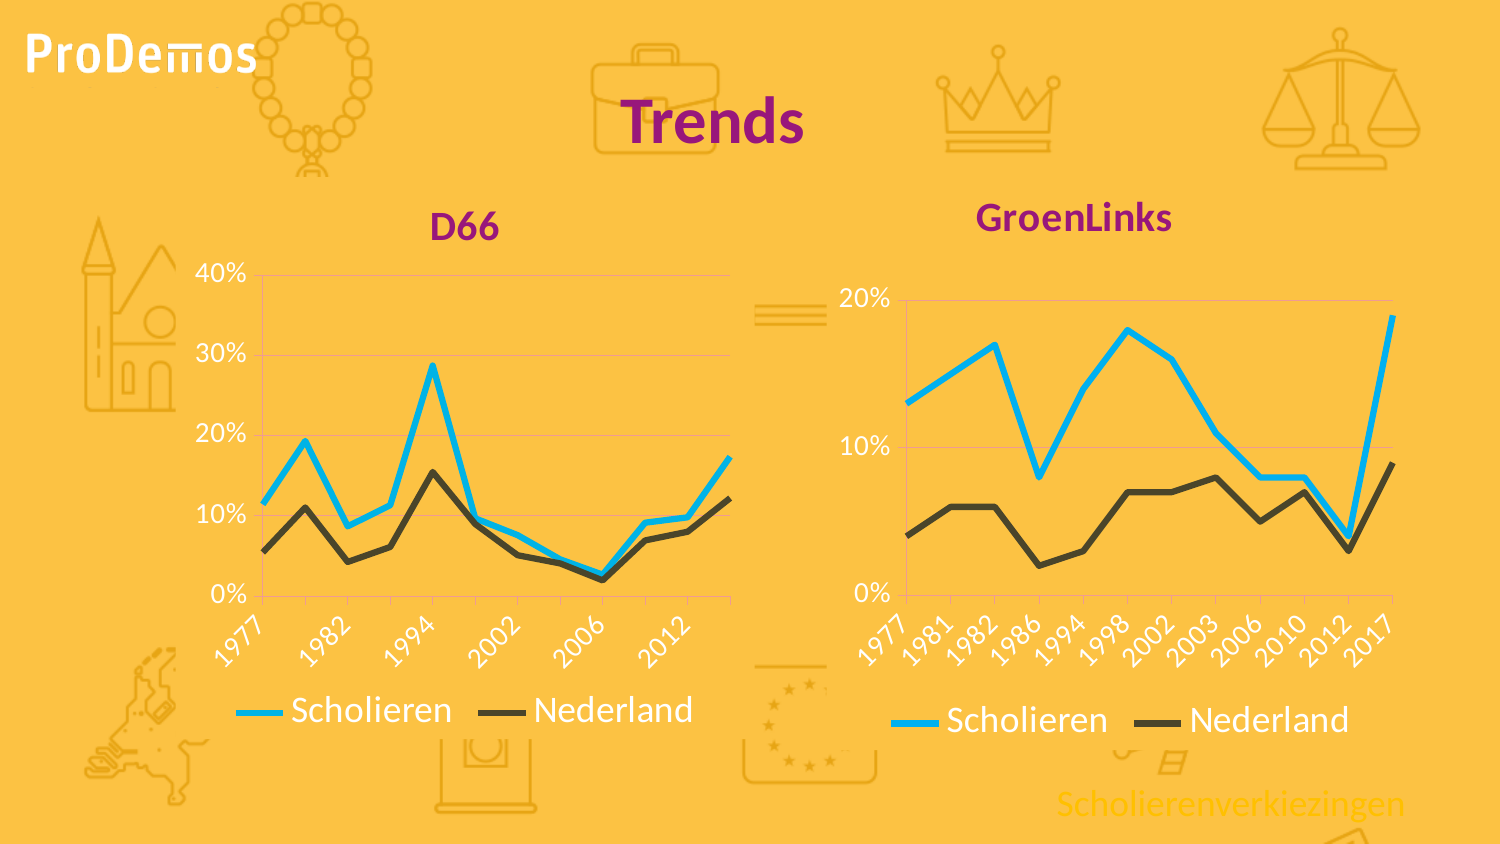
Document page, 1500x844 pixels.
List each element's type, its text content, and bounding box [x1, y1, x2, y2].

text_box Scholierenverkiezingen [1041, 771, 1488, 823]
picture [4, 0, 277, 88]
chart [175, 177, 755, 740]
text_box Trends [620, 74, 827, 178]
chart [826, 188, 1416, 751]
